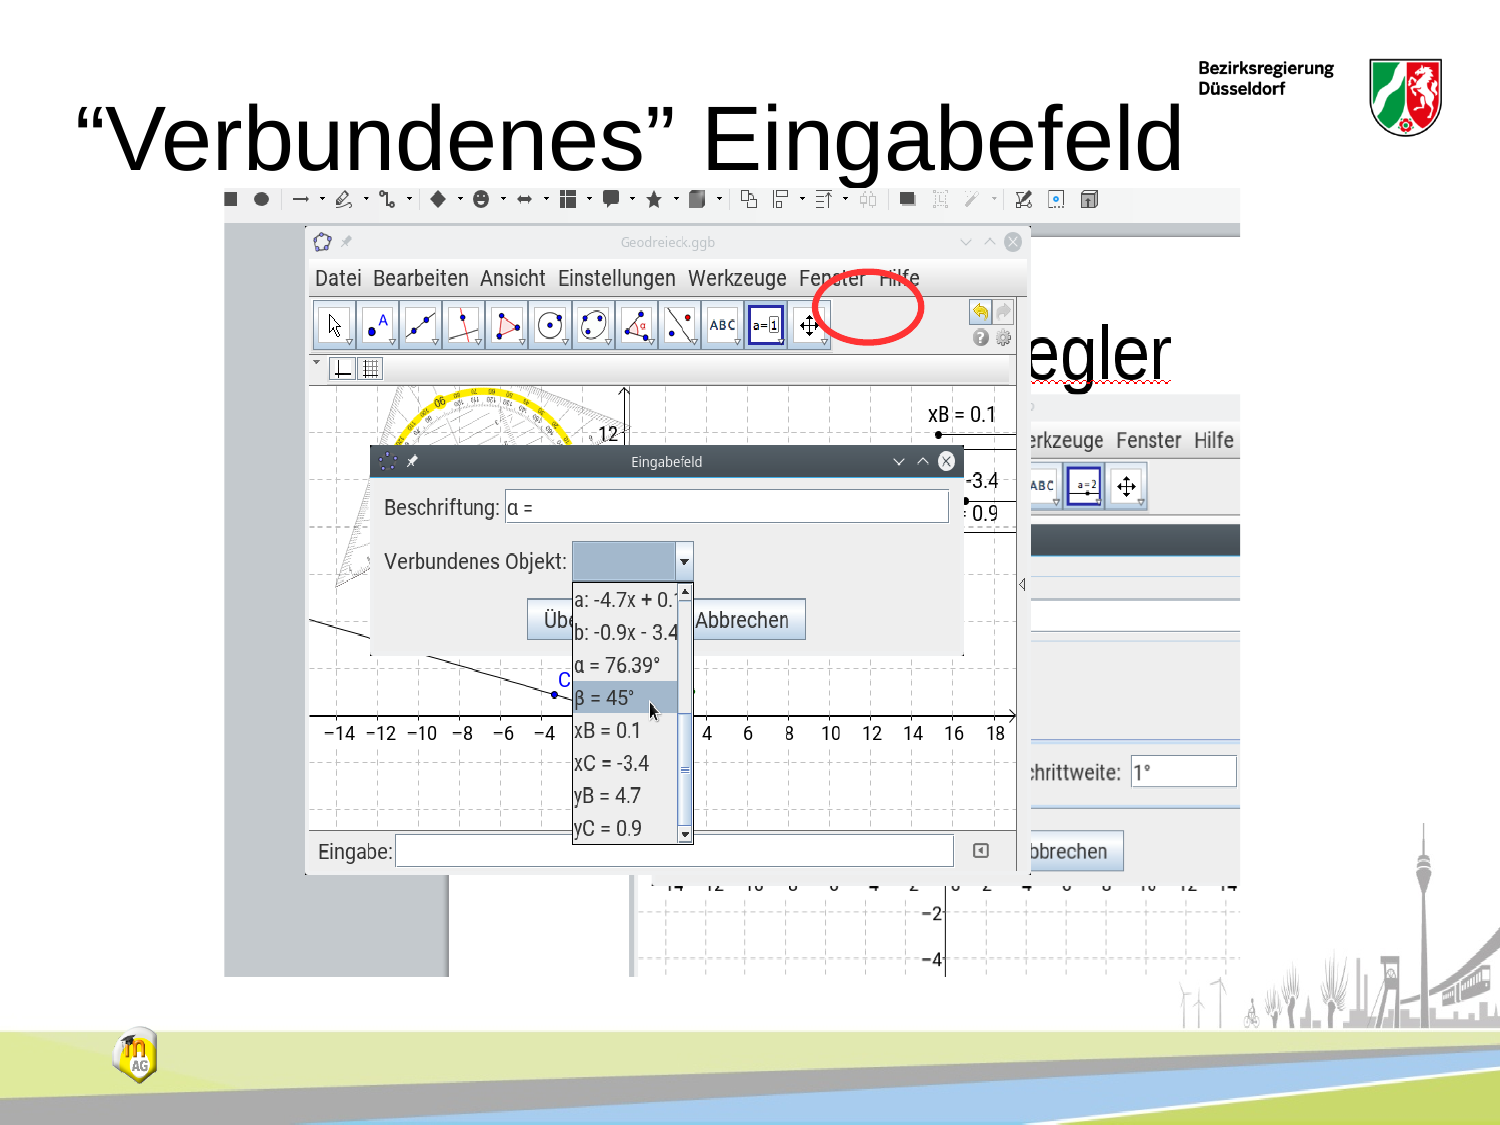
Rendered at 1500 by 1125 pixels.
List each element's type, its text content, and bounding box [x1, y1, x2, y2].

picture [0, 188, 1500, 1125]
title “Verbundenes” Eingabefeld [75, 44, 1425, 233]
picture [1425, 58, 1442, 137]
